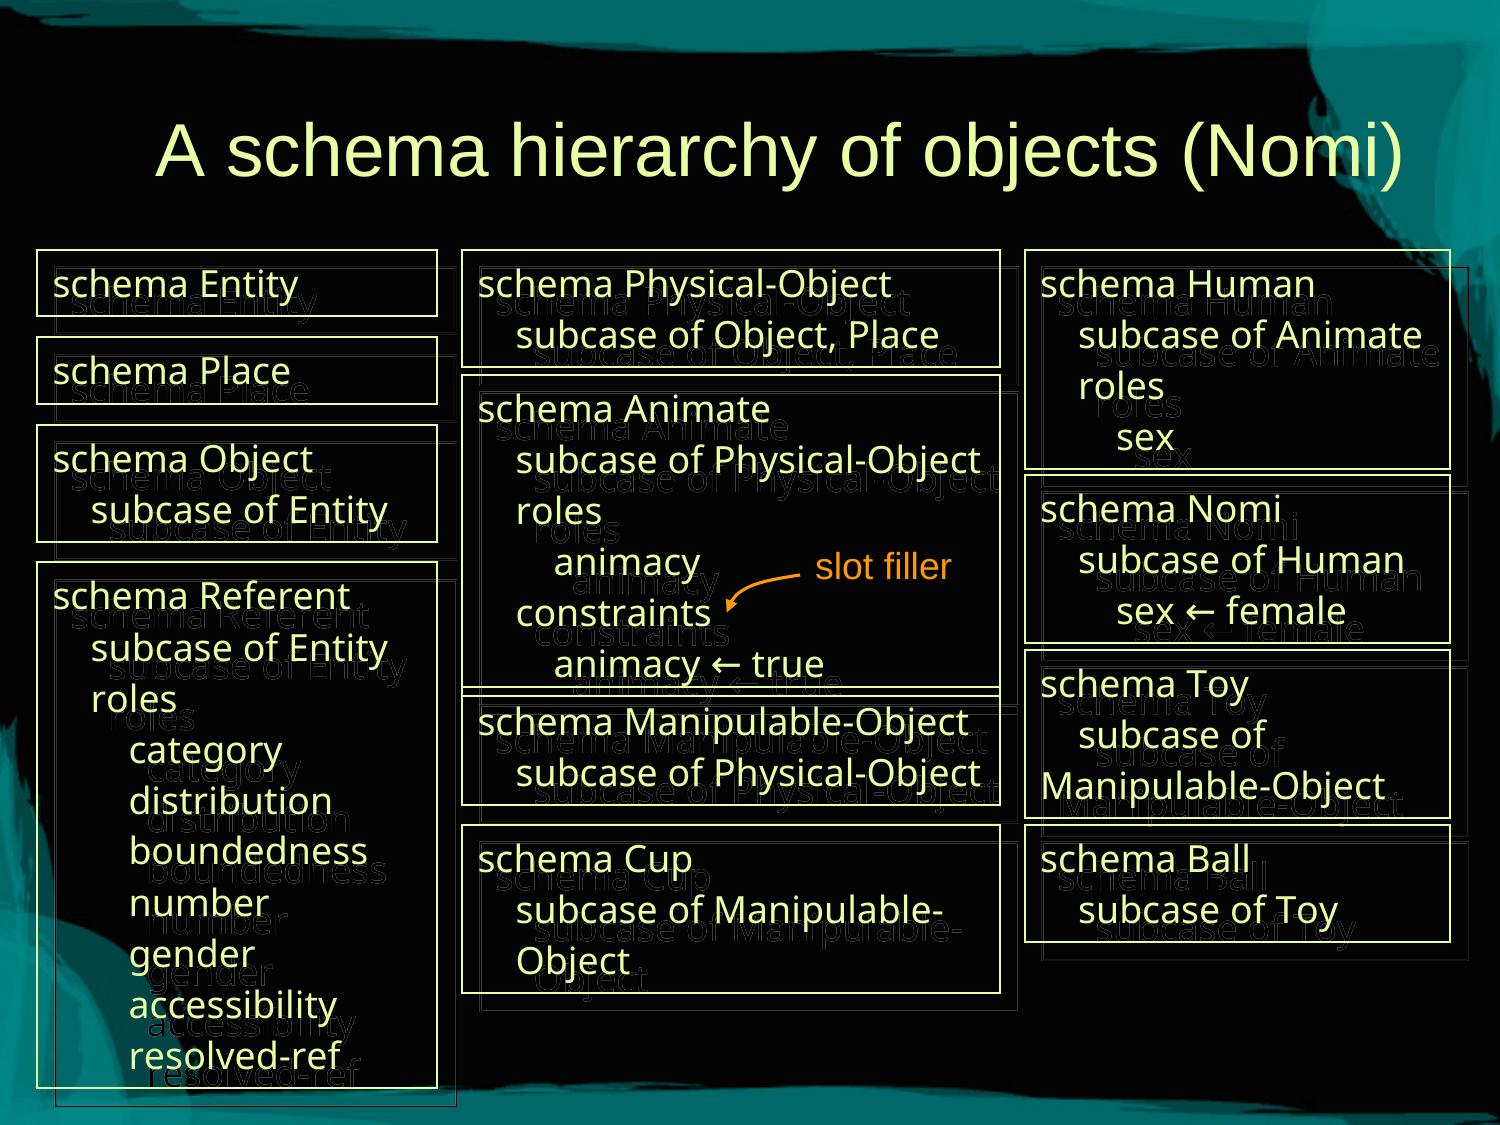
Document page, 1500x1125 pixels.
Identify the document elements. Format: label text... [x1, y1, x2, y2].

text_box schema Entity [37, 249, 438, 317]
text_box schema Nomi subcase of Human sex ← female [1025, 474, 1450, 644]
picture [0, 0, 1500, 1125]
text_box schema Physical-Object subcase of Object, Place [462, 249, 1000, 368]
text_box schema Ball subcase of Toy [1025, 824, 1450, 943]
text_box slot filler [800, 537, 968, 595]
text_box schema Referent subcase of Entity roles category distribution boundedness number gender accessibility resolved-ref [37, 562, 438, 1088]
text_box schema Animate subcase of Physical-Object roles animacy constraints animacy ← true [462, 374, 1000, 687]
text_box schema Human subcase of Animate roles sex [1025, 249, 1450, 470]
text_box schema Toy subcase of Manipulable-Object [1025, 649, 1450, 819]
text_box schema Manipulable-Object subcase of Physical-Object [462, 687, 1000, 805]
text_box schema Object subcase of Entity [37, 424, 438, 543]
text_box schema Place [37, 337, 438, 404]
text_box schema Cup subcase of Manipulable- Object [462, 824, 1000, 994]
title A schema hierarchy of objects (Nomi) [112, 87, 1450, 213]
